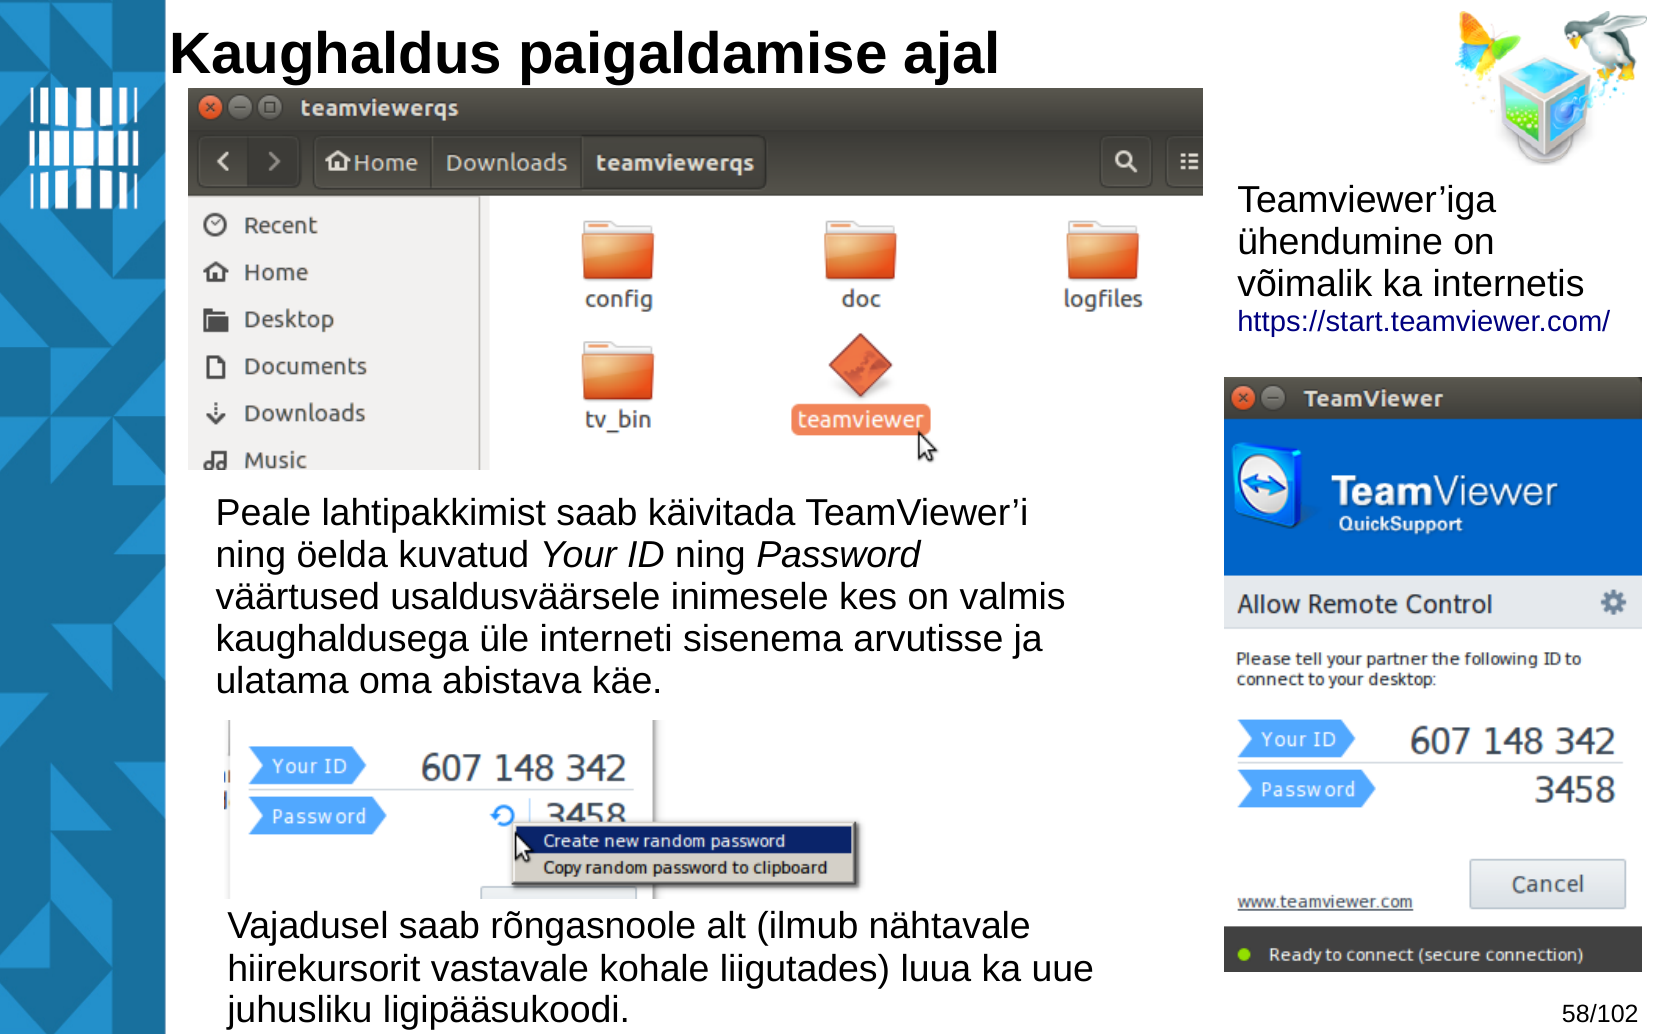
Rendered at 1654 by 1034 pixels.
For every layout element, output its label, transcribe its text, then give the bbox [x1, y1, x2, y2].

picture [1224, 377, 1642, 972]
text_box Teamviewer’iga ühendumine on võimalik ka internetis https://start.teamviewer.com/ [1222, 171, 1636, 345]
text_box Vajadusel saab rõngasnoole alt (ilmub nähtavale hiirekursorit vastavale kohale liigutades) luua ka uue juhusliku ligipääsukoodi. [212, 897, 1182, 1034]
picture [188, 88, 1203, 470]
picture [224, 720, 886, 897]
text_box Peale lahtipakkimist saab käivitada TeamViewer’i ning öelda kuvatud Your ID ning Password väärtused usaldusväärsele inimesele kes on valmis kaughaldusega üle interneti sisenema arvutisse ja ulatama oma abistava käe. [200, 484, 1099, 721]
picture [1452, 7, 1653, 166]
title Kaughaldus paigaldamise ajal [169, 11, 1571, 95]
